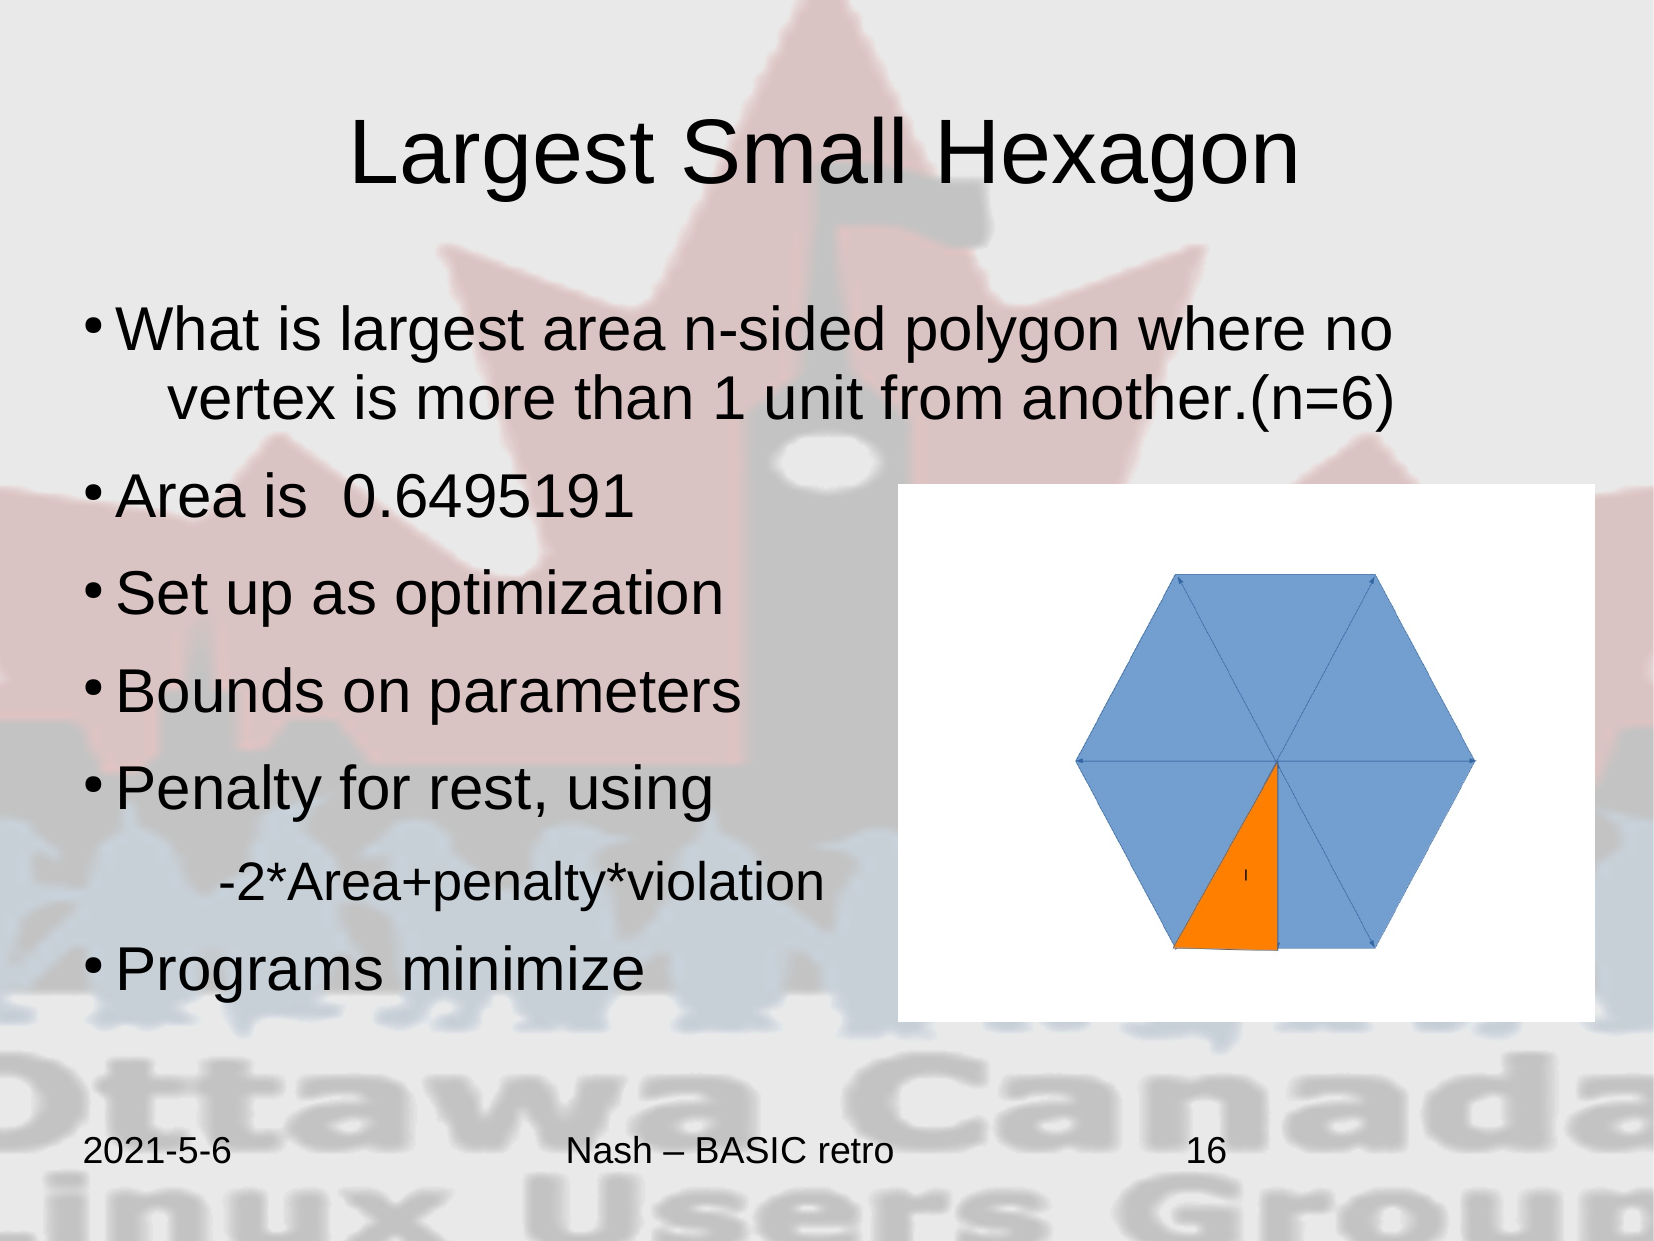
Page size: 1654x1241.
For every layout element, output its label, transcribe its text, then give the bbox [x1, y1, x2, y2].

title Largest Small Hexagon [82, 49, 1570, 256]
list What is largest area n-sided polygon where no vertex is more than 1 unit from another.(n=6) Area is 0.6495191 Set up as optimization Bounds on parameters Penalty for rest, using -2*Area+penalty*violation Programs minimize [82, 290, 1570, 1009]
picture [0, 0, 1654, 1241]
